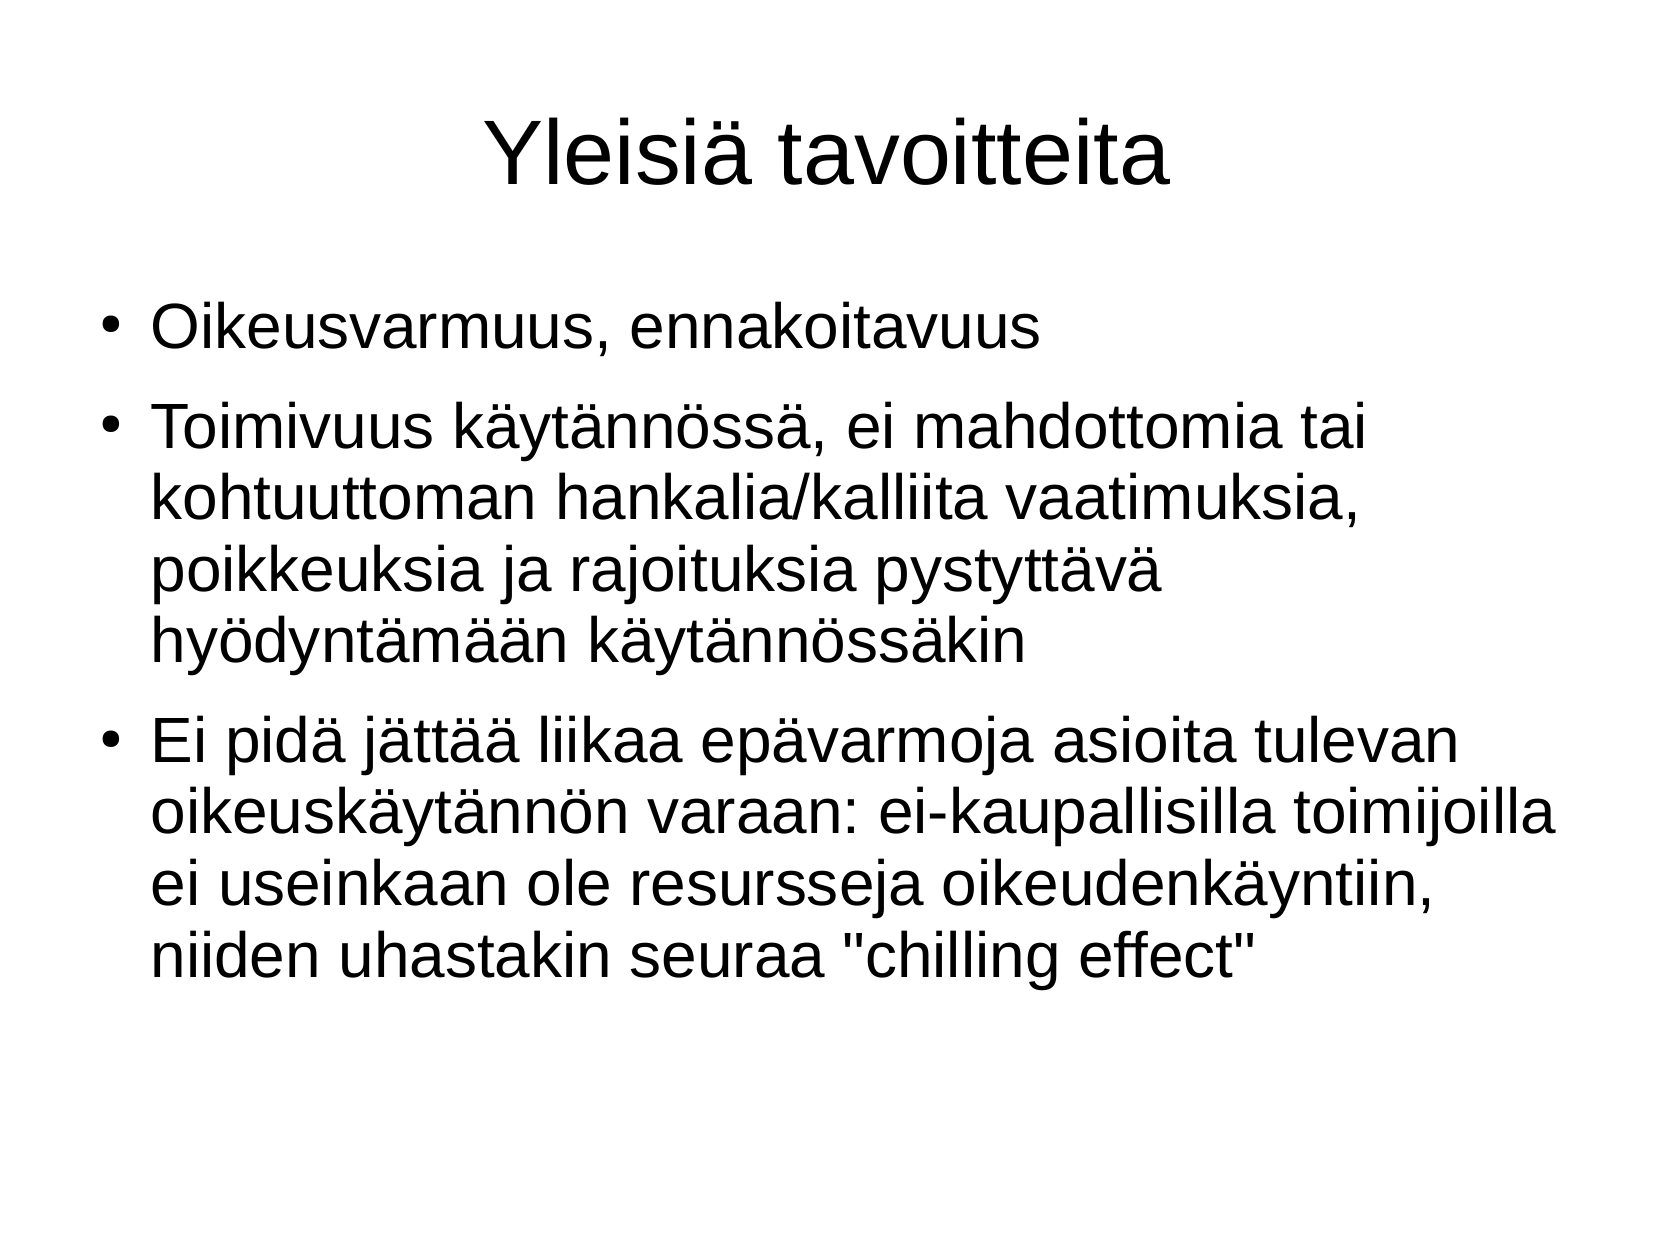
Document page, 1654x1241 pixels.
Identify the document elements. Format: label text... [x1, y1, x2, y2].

list Oikeusvarmuus, ennakoitavuus Toimivuus käytännössä, ei mahdottomia tai kohtuuttoman hankalia/kalliita vaatimuksia, poikkeuksia ja rajoituksia pystyttävä hyödyntämään käytännössäkin Ei pidä jättää liikaa epävarmoja asioita tulevan oikeuskäytännön varaan: ei-kaupallisilla toimijoilla ei useinkaan ole resursseja oikeudenkäyntiin, niiden uhastakin seuraa "chilling effect" [82, 290, 1571, 1010]
title Yleisiä tavoitteita [82, 49, 1571, 257]
